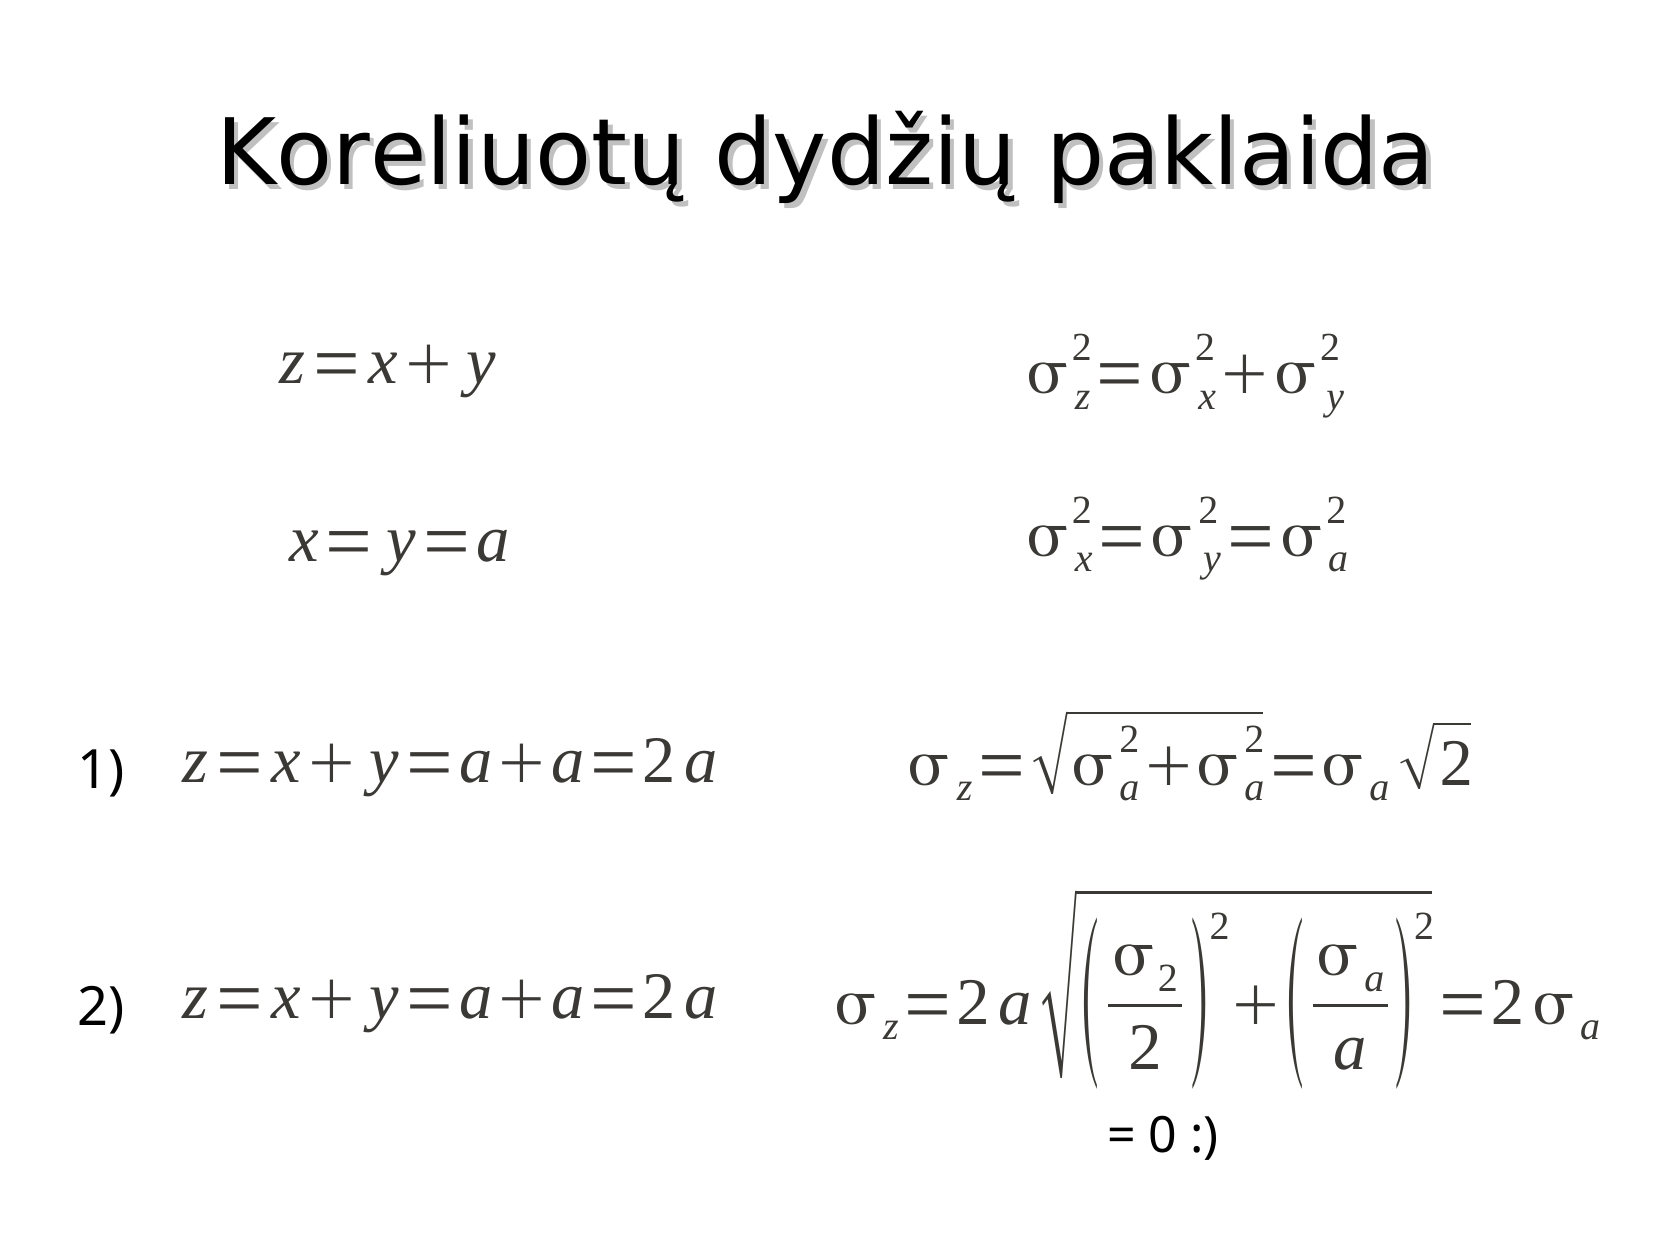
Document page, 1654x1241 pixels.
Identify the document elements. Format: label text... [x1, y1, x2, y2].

chart [900, 708, 1479, 810]
chart [173, 723, 724, 798]
chart [278, 501, 517, 576]
chart [1018, 487, 1354, 581]
title Koreliuotų dydžių paklaida [82, 56, 1571, 250]
chart [173, 959, 724, 1034]
text_box 2) [62, 959, 142, 1040]
chart [826, 888, 1606, 1093]
text_box = 0 :) [1092, 1091, 1247, 1167]
text_box 1) [62, 723, 142, 804]
chart [1018, 324, 1350, 418]
chart [270, 324, 502, 399]
